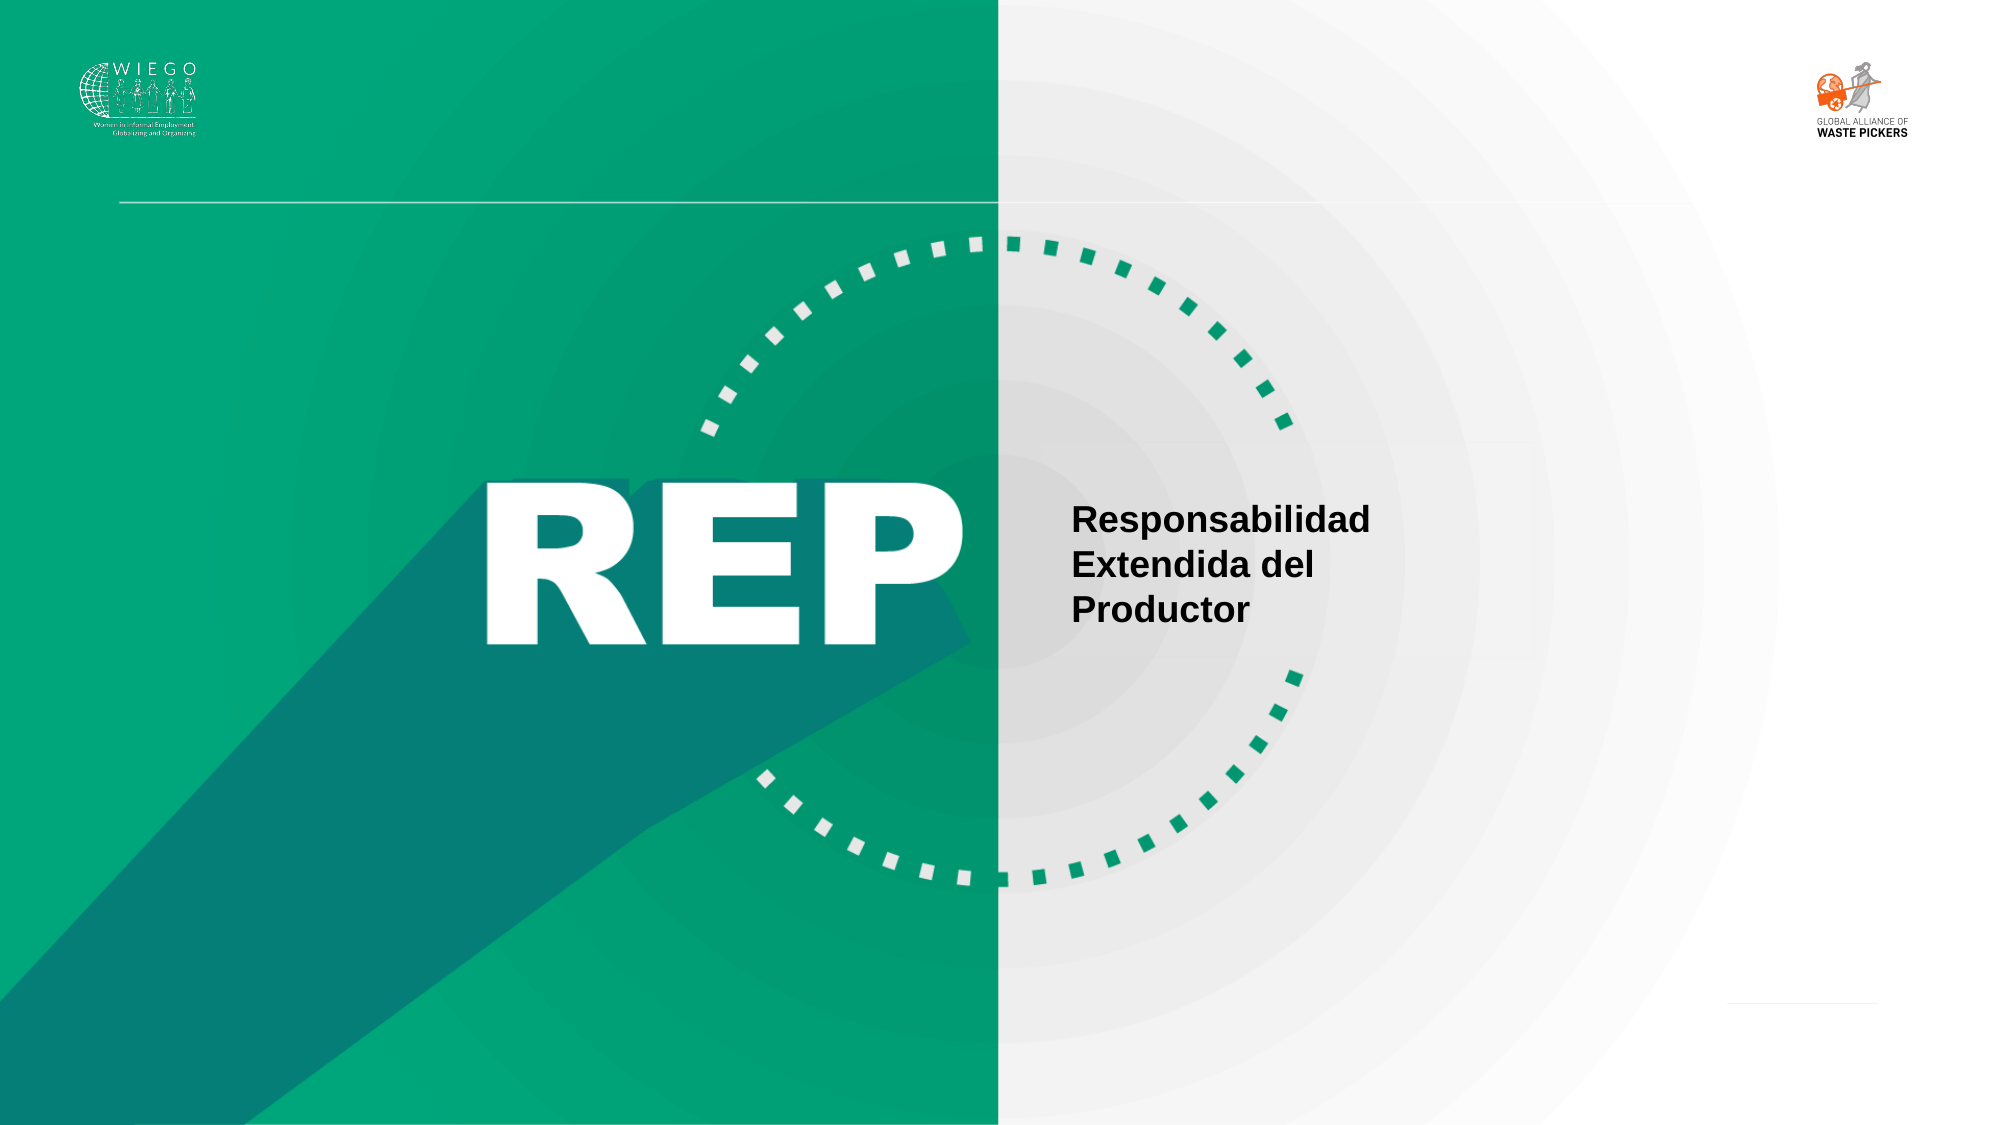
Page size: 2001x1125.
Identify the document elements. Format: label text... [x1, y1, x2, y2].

picture [0, 0, 2001, 1125]
text_box Responsabilidad Extendida del Productor [1056, 487, 1404, 638]
